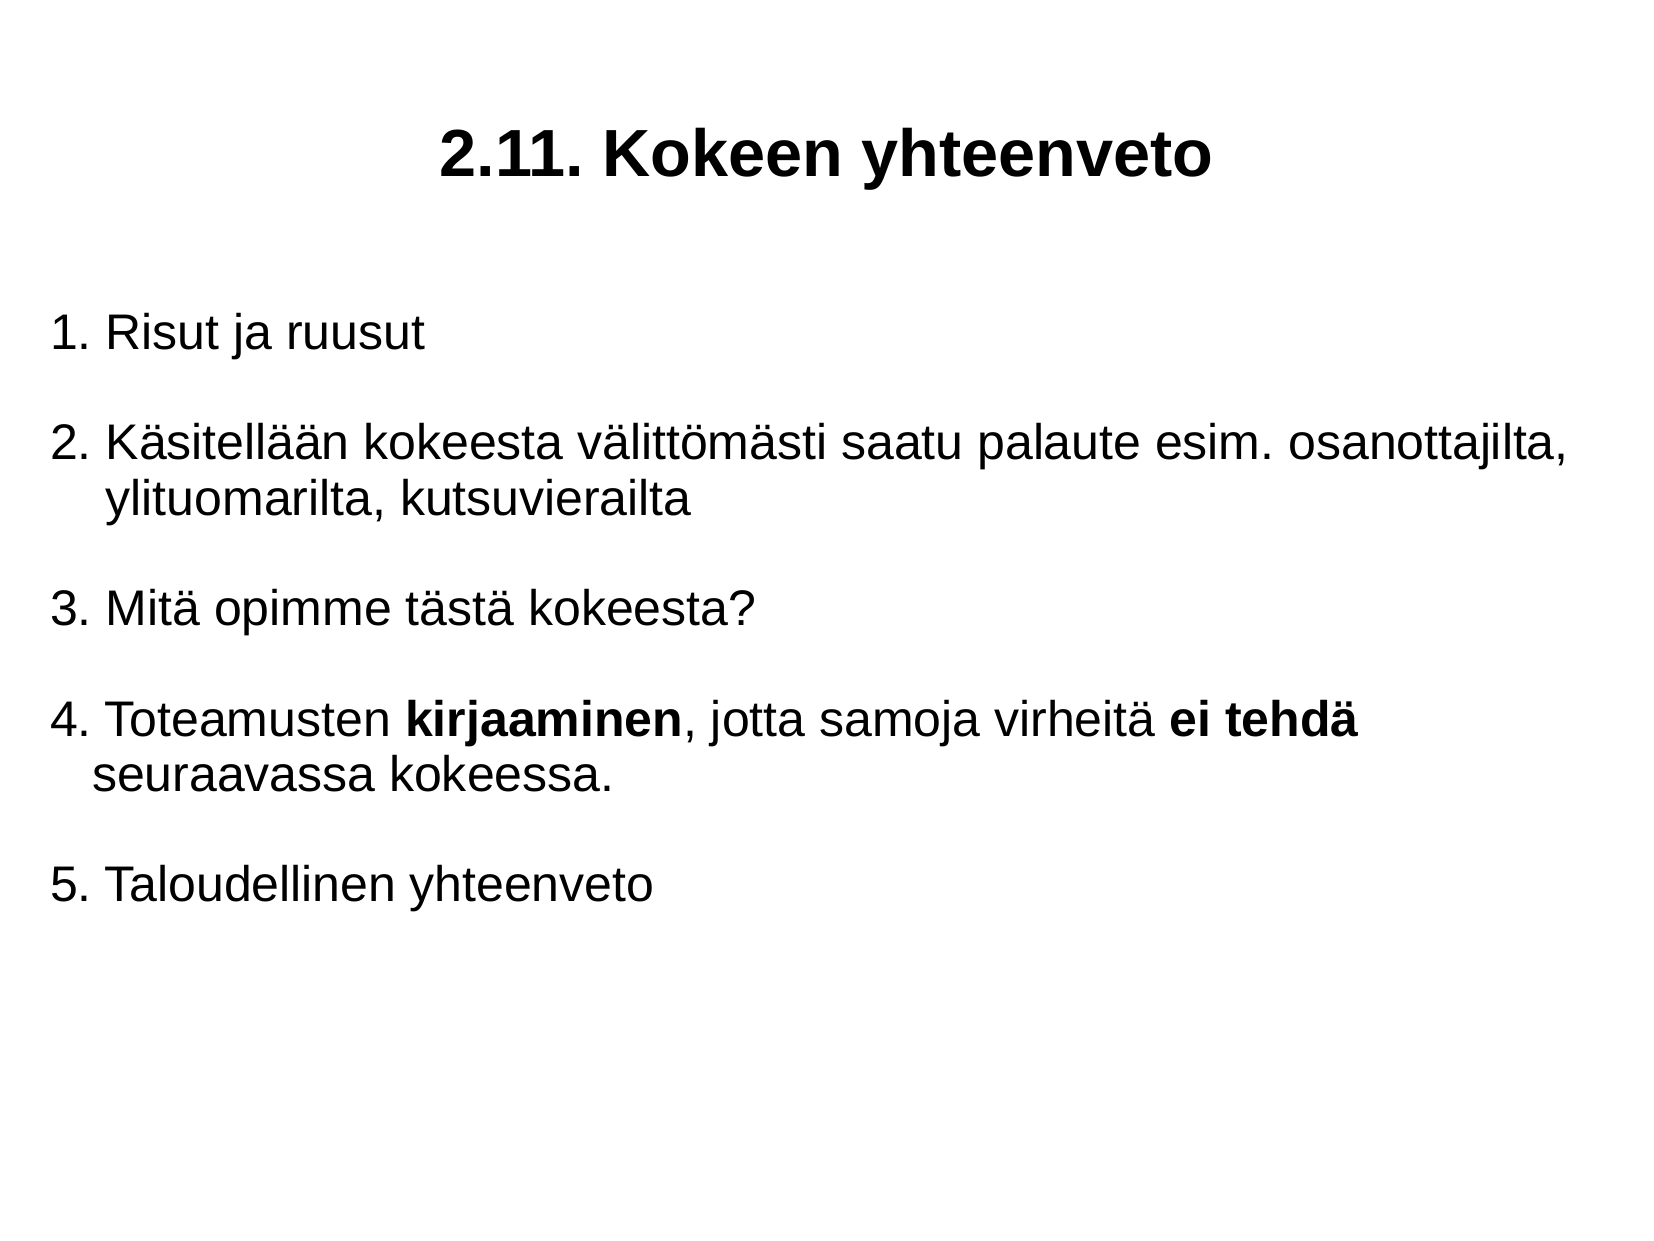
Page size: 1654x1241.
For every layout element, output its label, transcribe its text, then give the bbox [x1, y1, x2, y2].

text_box 1. Risut ja ruusut 2. Käsitellään kokeesta välittömästi saatu palaute esim. osanottajilta, ylituomarilta, kutsuvierailta 3. Mitä opimme tästä kokeesta? 4. Toteamusten kirjaaminen, jotta samoja virheitä ei tehdä seuraavassa kokeessa. 5. Taloudellinen yhteenveto [35, 297, 1654, 923]
title 2.11. Kokeen yhteenveto [82, 49, 1571, 257]
